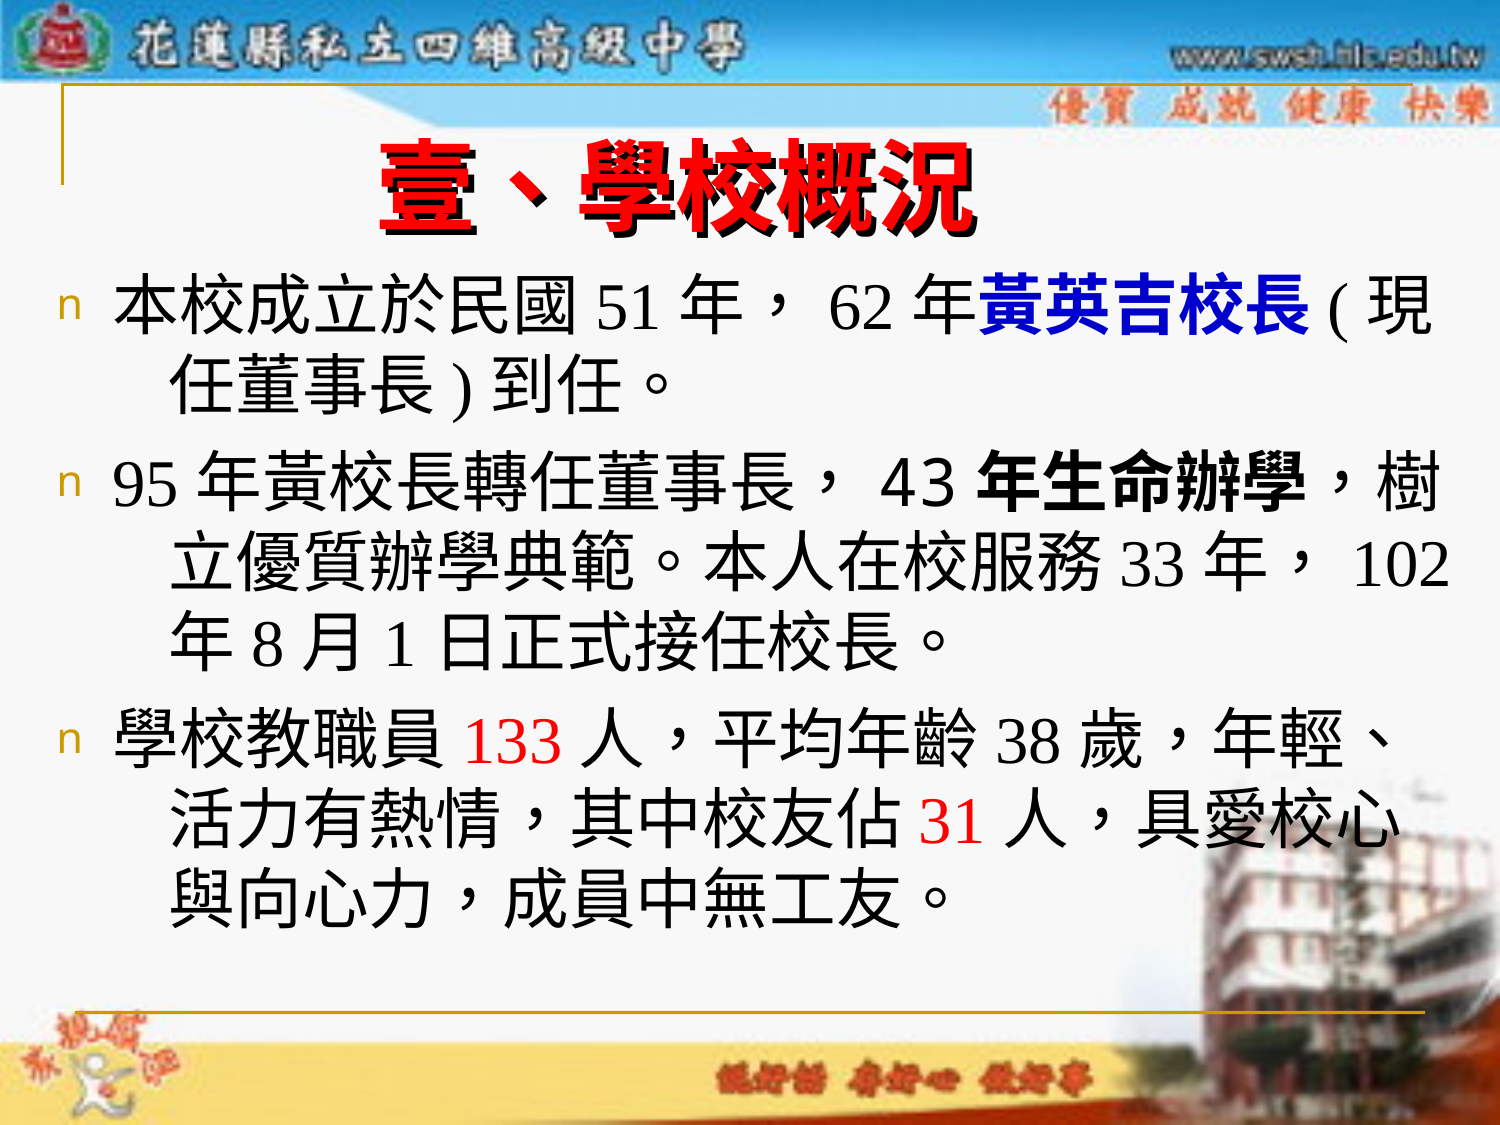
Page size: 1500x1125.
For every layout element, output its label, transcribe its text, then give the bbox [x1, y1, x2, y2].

title 壹、學校概況 [360, 90, 1270, 255]
text_box [1080, 1023, 1431, 1099]
list 本校成立於民國51年，62年黃英吉校長(現任董事長)到任。 95年黃校長轉任董事長，43年生命辦學，樹立優質辦學典範。本人在校服務33年，102年8月1日正式接任校長。 學校教職員133人，平均年齡38歲，年輕、活力有熱情，其中校友佔31人，具愛校心與向心力，成員中無工友。 [41, 255, 1471, 1012]
text_box P3 [0, 1023, 262, 1099]
